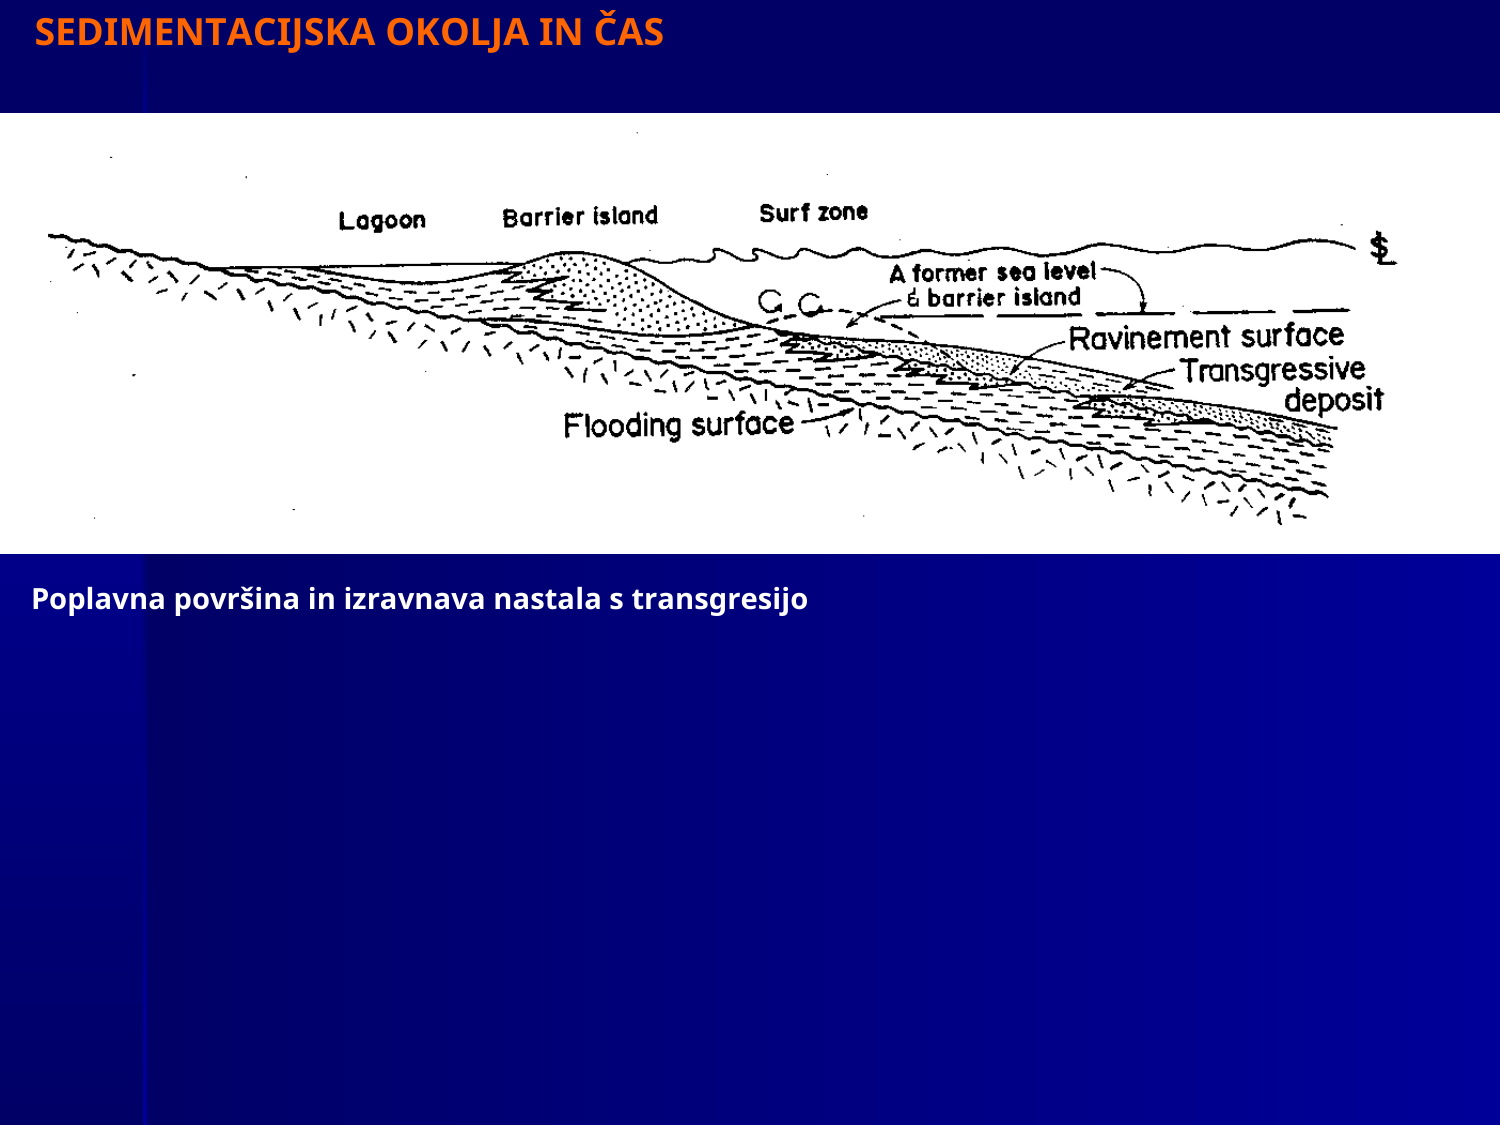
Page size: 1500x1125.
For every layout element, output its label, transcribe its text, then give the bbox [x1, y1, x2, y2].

picture [0, 113, 1500, 554]
text_box Poplavna površina in izravnava nastala s transgresijo [16, 573, 825, 624]
text_box SEDIMENTACIJSKA OKOLJA IN ČAS [19, 0, 681, 61]
